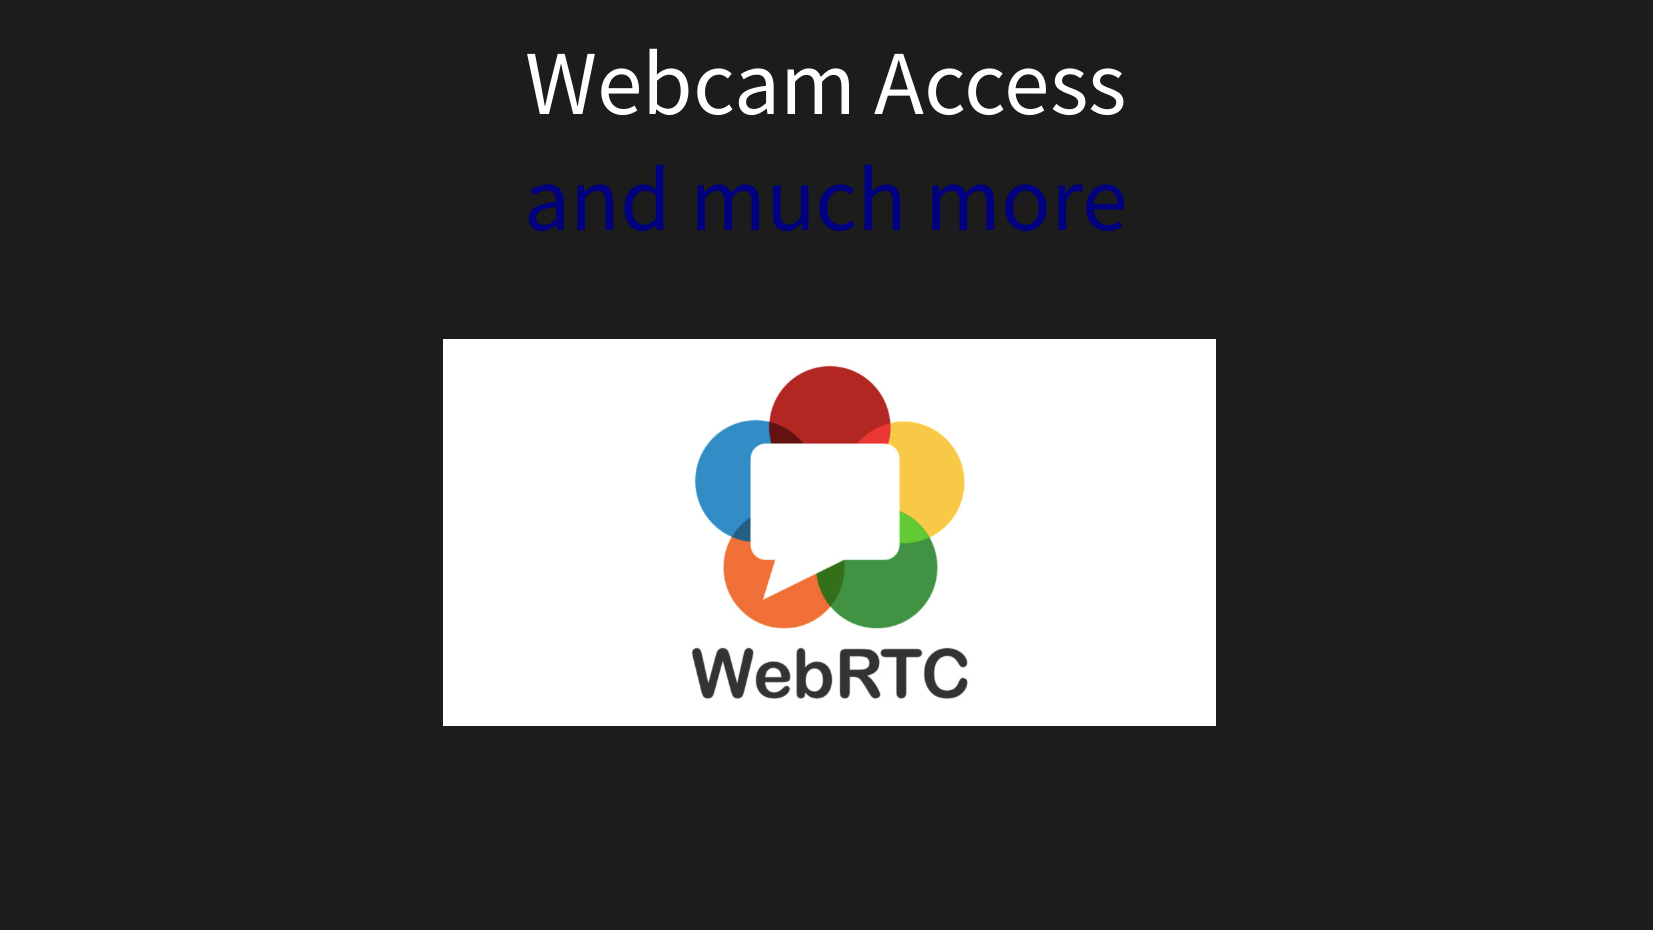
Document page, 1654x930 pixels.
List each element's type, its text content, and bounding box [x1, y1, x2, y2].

title Webcam Access and much more [0, 24, 1653, 256]
picture [443, 339, 1216, 726]
